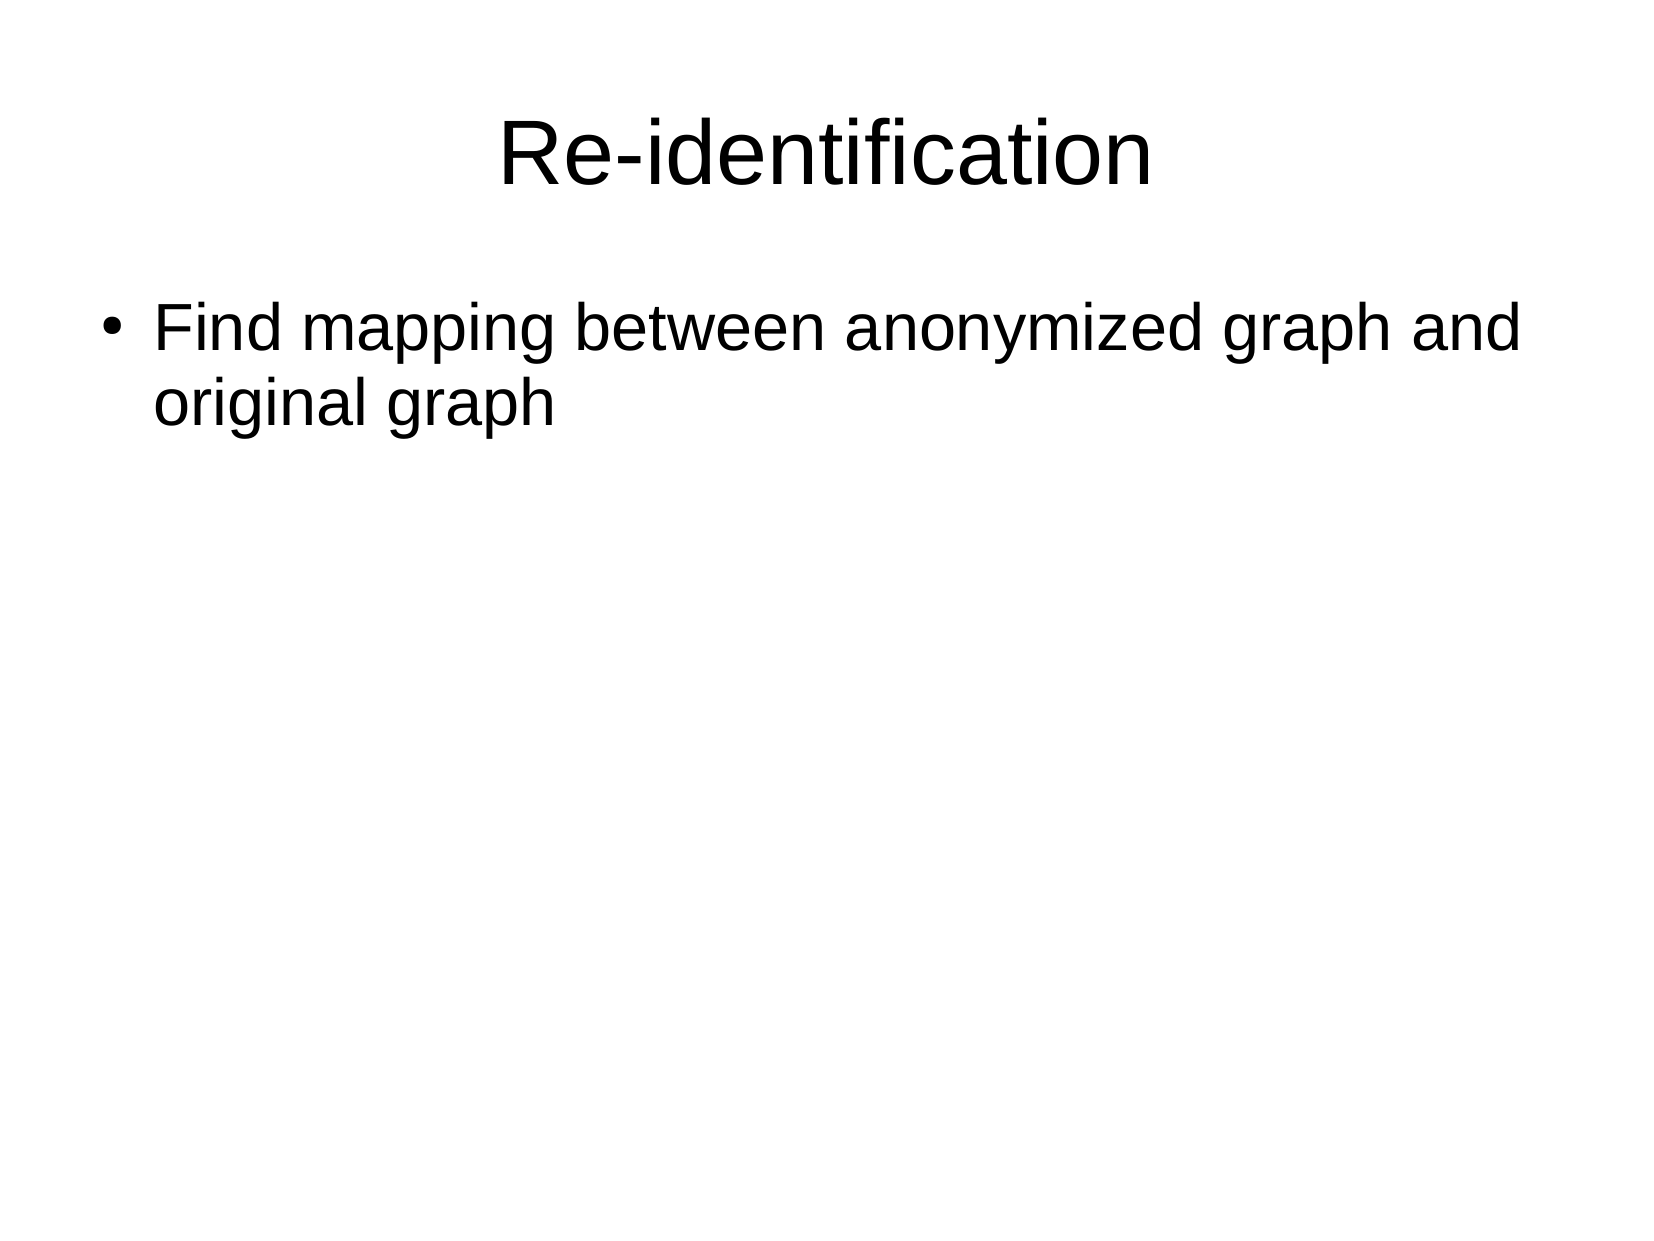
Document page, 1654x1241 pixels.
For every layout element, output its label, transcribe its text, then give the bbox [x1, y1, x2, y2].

title Re-identification [82, 49, 1571, 257]
list Find mapping between anonymized graph and original graph [82, 290, 1538, 1010]
